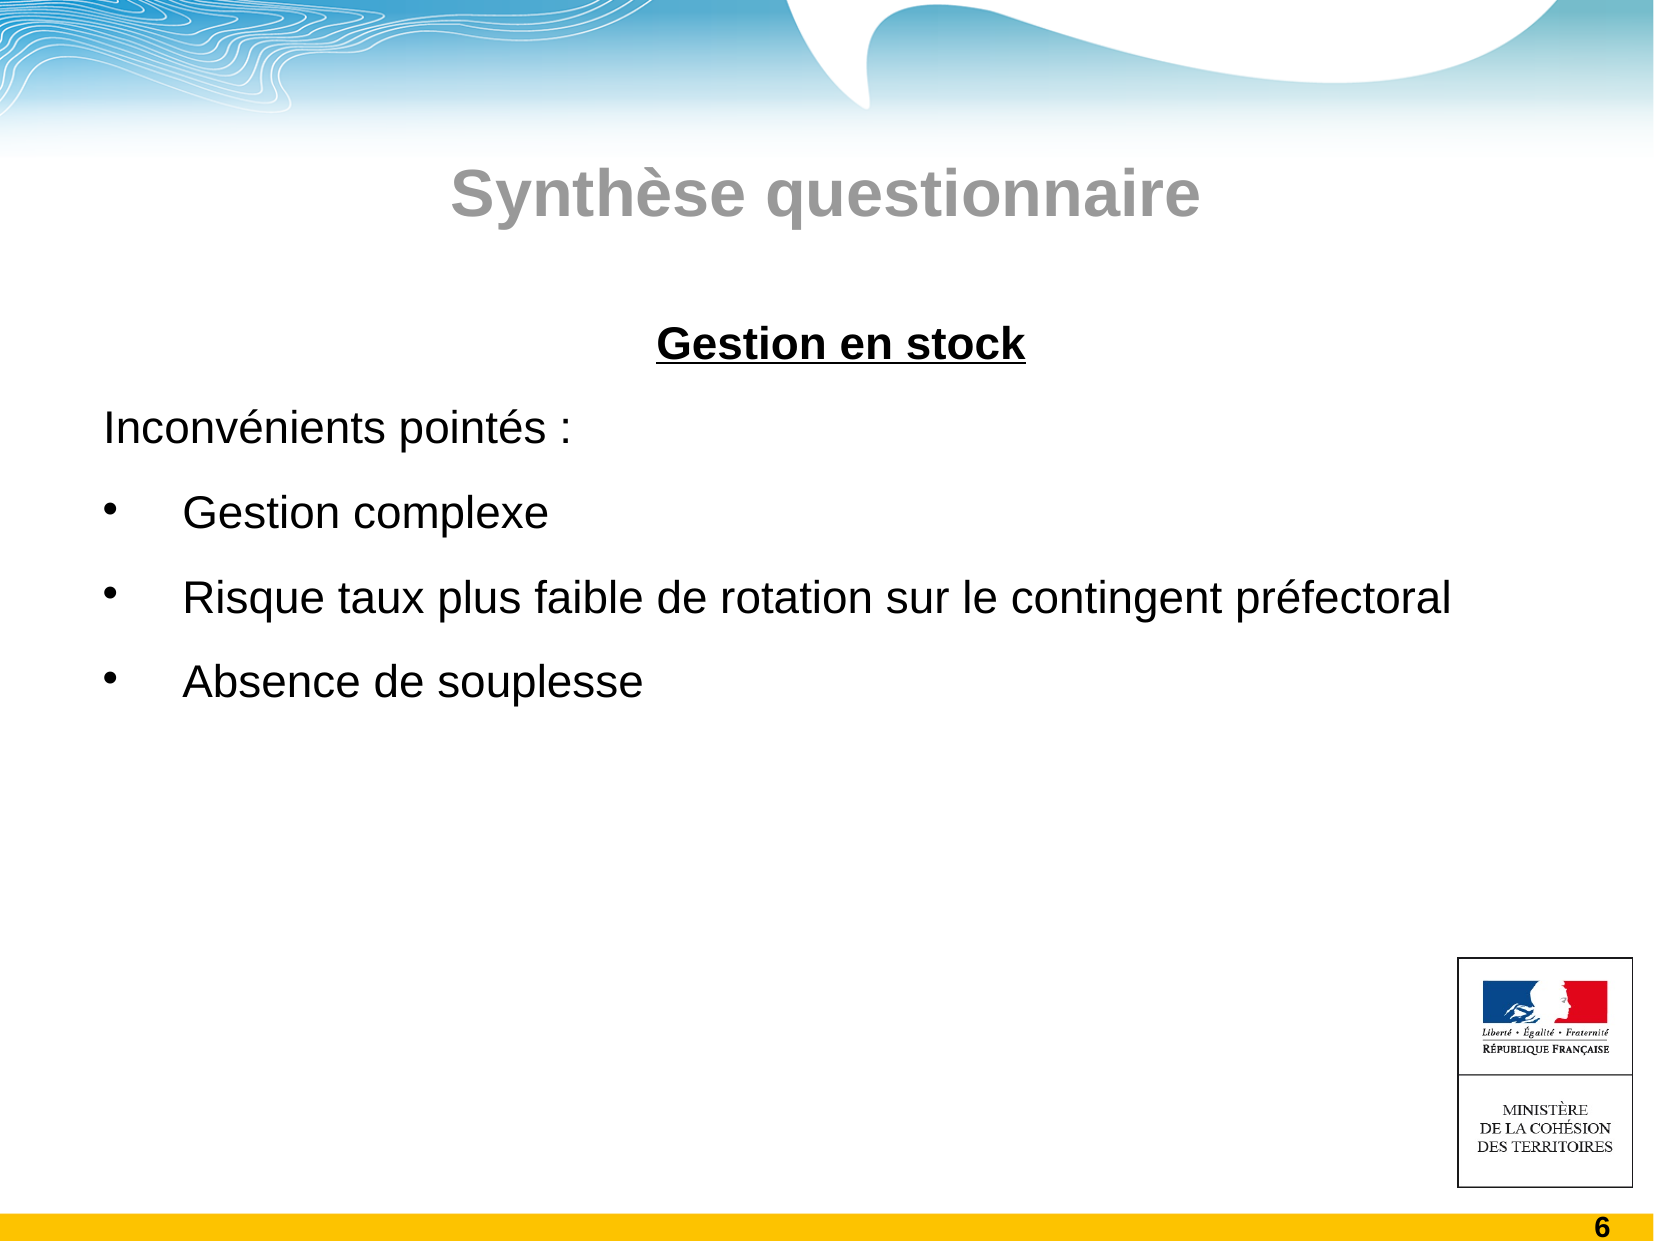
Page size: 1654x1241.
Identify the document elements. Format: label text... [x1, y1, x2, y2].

text_box Gestion en stock Inconvénients pointés : Gestion complexe Risque taux plus faible de rotation sur le contingent préfectoral Absence de souplesse [82, 242, 1579, 1059]
picture [0, 0, 1654, 1241]
text_box Synthèse questionnaire [82, 88, 1571, 242]
